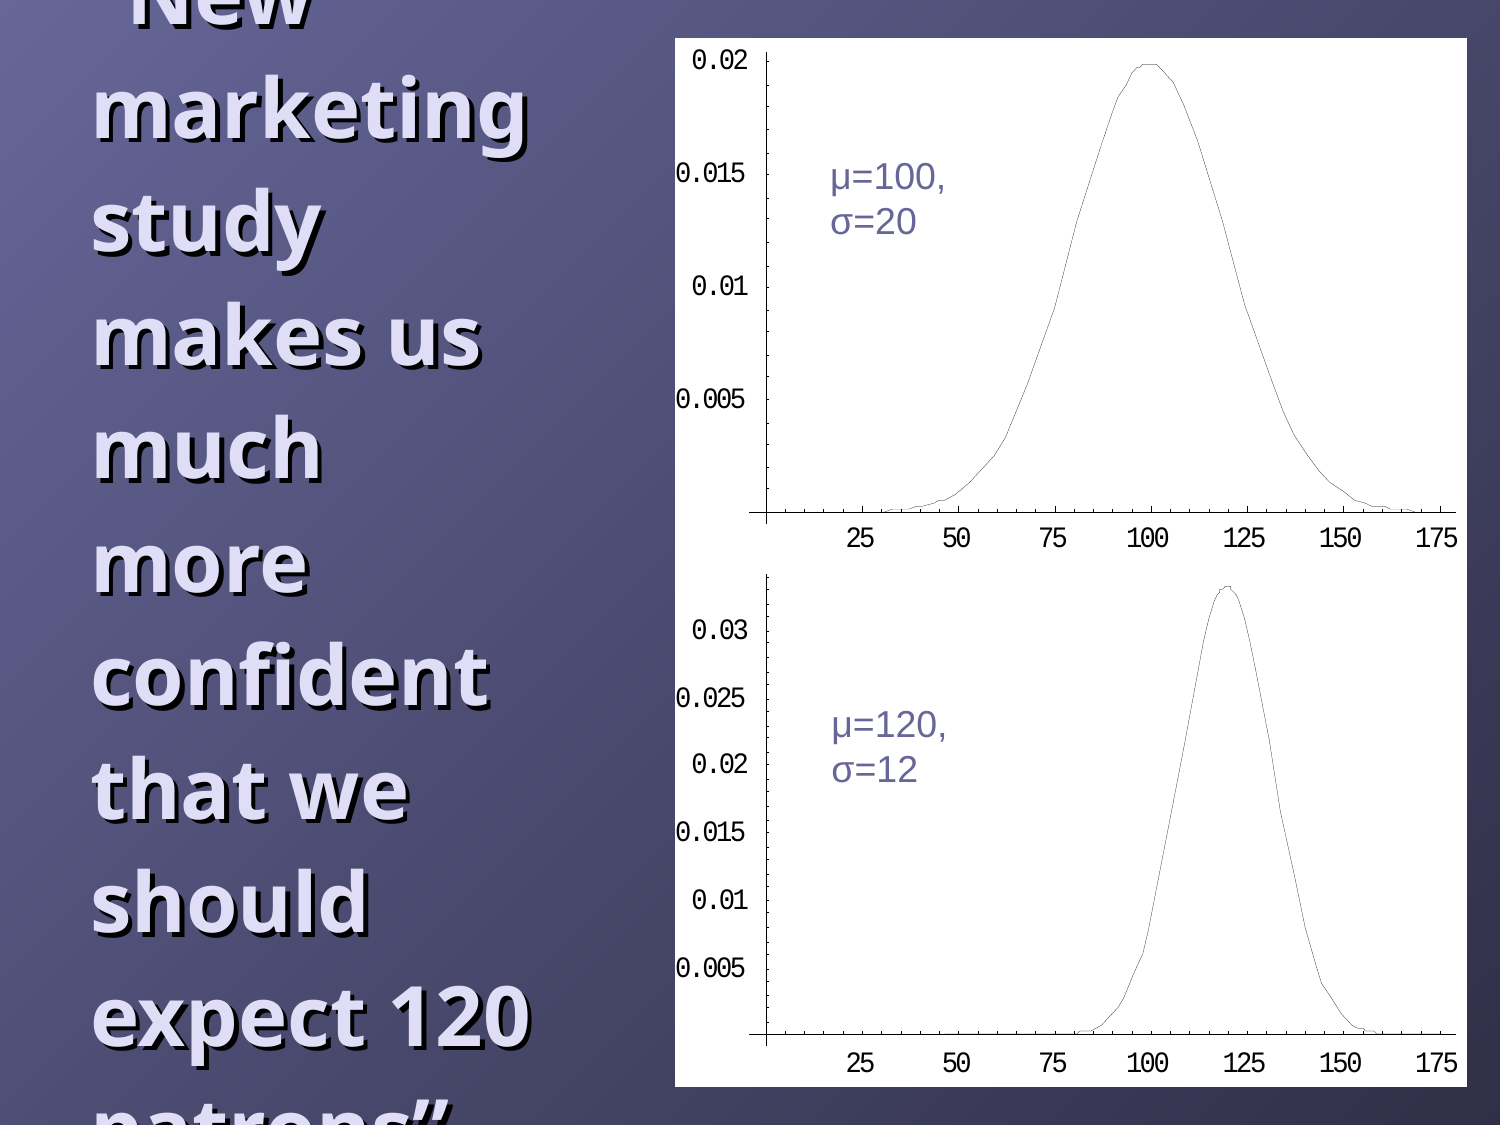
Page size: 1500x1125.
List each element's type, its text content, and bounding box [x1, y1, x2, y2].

picture [675, 37, 1468, 1088]
title “New marketing study makes us much more confident that we should expect 120 patrons” [74, 45, 575, 1076]
text_box μ=100, σ=20 [815, 144, 962, 251]
text_box μ=120, σ=12 [816, 692, 963, 799]
